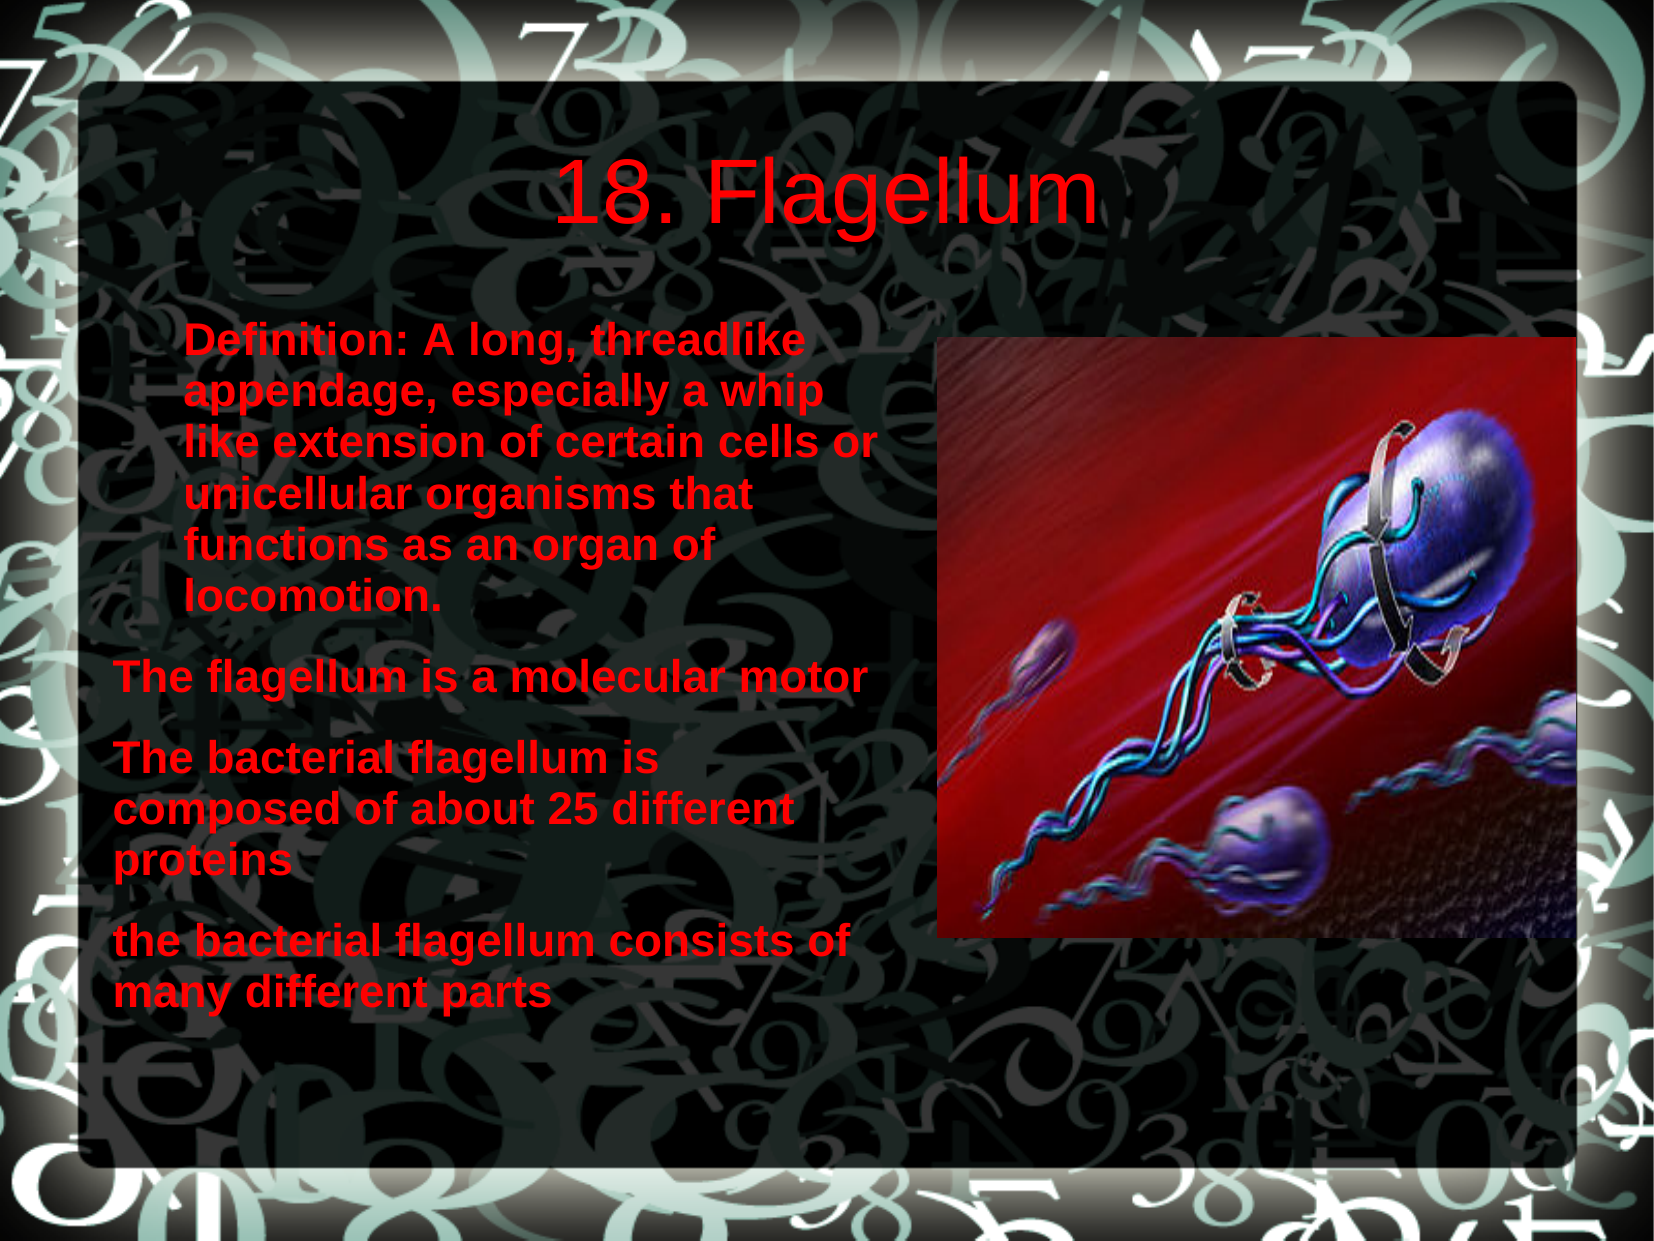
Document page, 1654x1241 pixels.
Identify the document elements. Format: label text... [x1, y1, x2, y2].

picture [0, 0, 1654, 1241]
list Definition: A long, threadlike appendage, especially a whip like extension of certain cells or unicellular organisms that functions as an organ of locomotion. The flagellum is a molecular motor The bacterial flagellum is composed of about 25 different proteins the bacterial flagellum consists of many different parts [112, 313, 901, 1163]
title 18. Flagellum [82, 95, 1571, 289]
